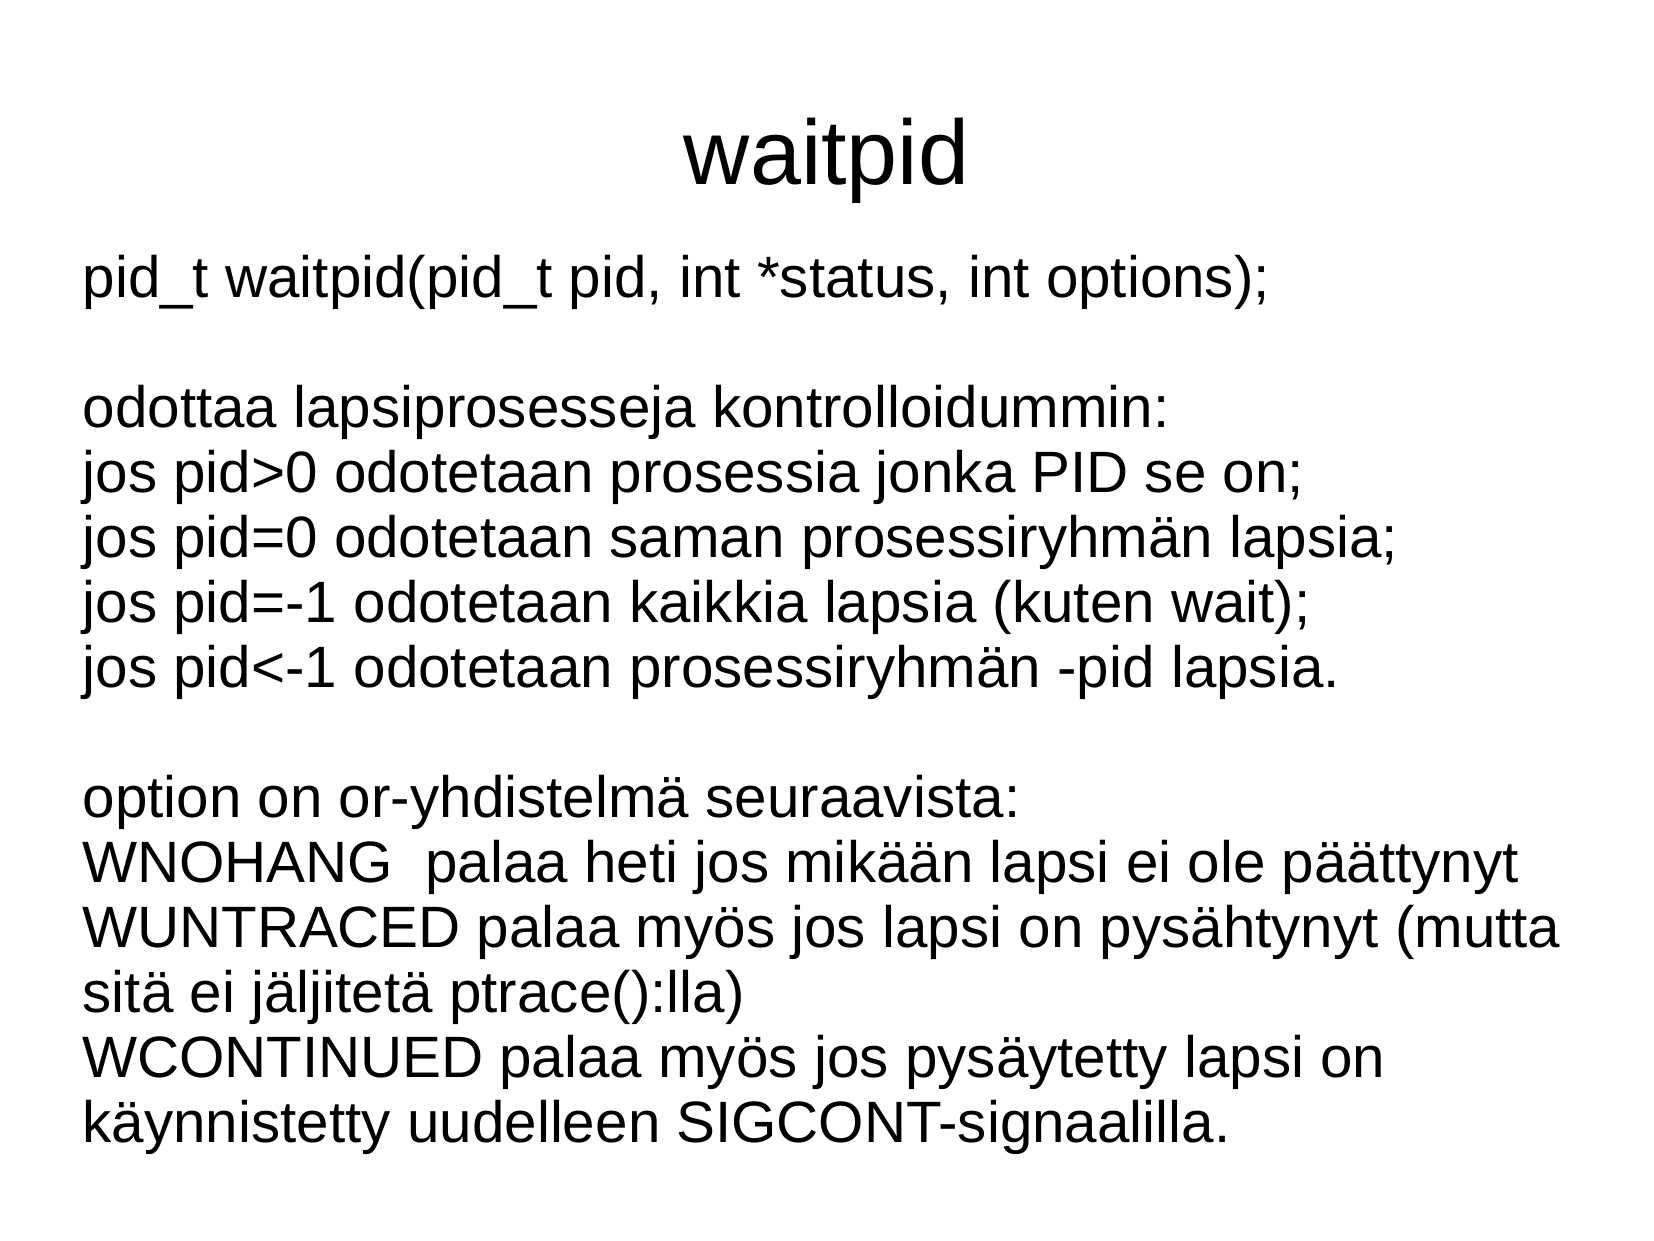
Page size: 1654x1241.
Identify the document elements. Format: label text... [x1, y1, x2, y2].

subtitle pid_t waitpid(pid_t pid, int *status, int options); odottaa lapsiprosesseja kontrolloidummin: jos pid>0 odotetaan prosessia jonka PID se on; jos pid=0 odotetaan saman prosessiryhmän lapsia; jos pid=-1 odotetaan kaikkia lapsia (kuten wait); jos pid<-1 odotetaan prosessiryhmän -pid lapsia. option on or-yhdistelmä seuraavista: WNOHANG palaa heti jos mikään lapsi ei ole päättynyt WUNTRACED palaa myös jos lapsi on pysähtynyt (mutta sitä ei jäljitetä ptrace():lla) WCONTINUED palaa myös jos pysäytetty lapsi on käynnistetty uudelleen SIGCONT-signaalilla. [82, 244, 1571, 1155]
title waitpid [82, 56, 1571, 244]
